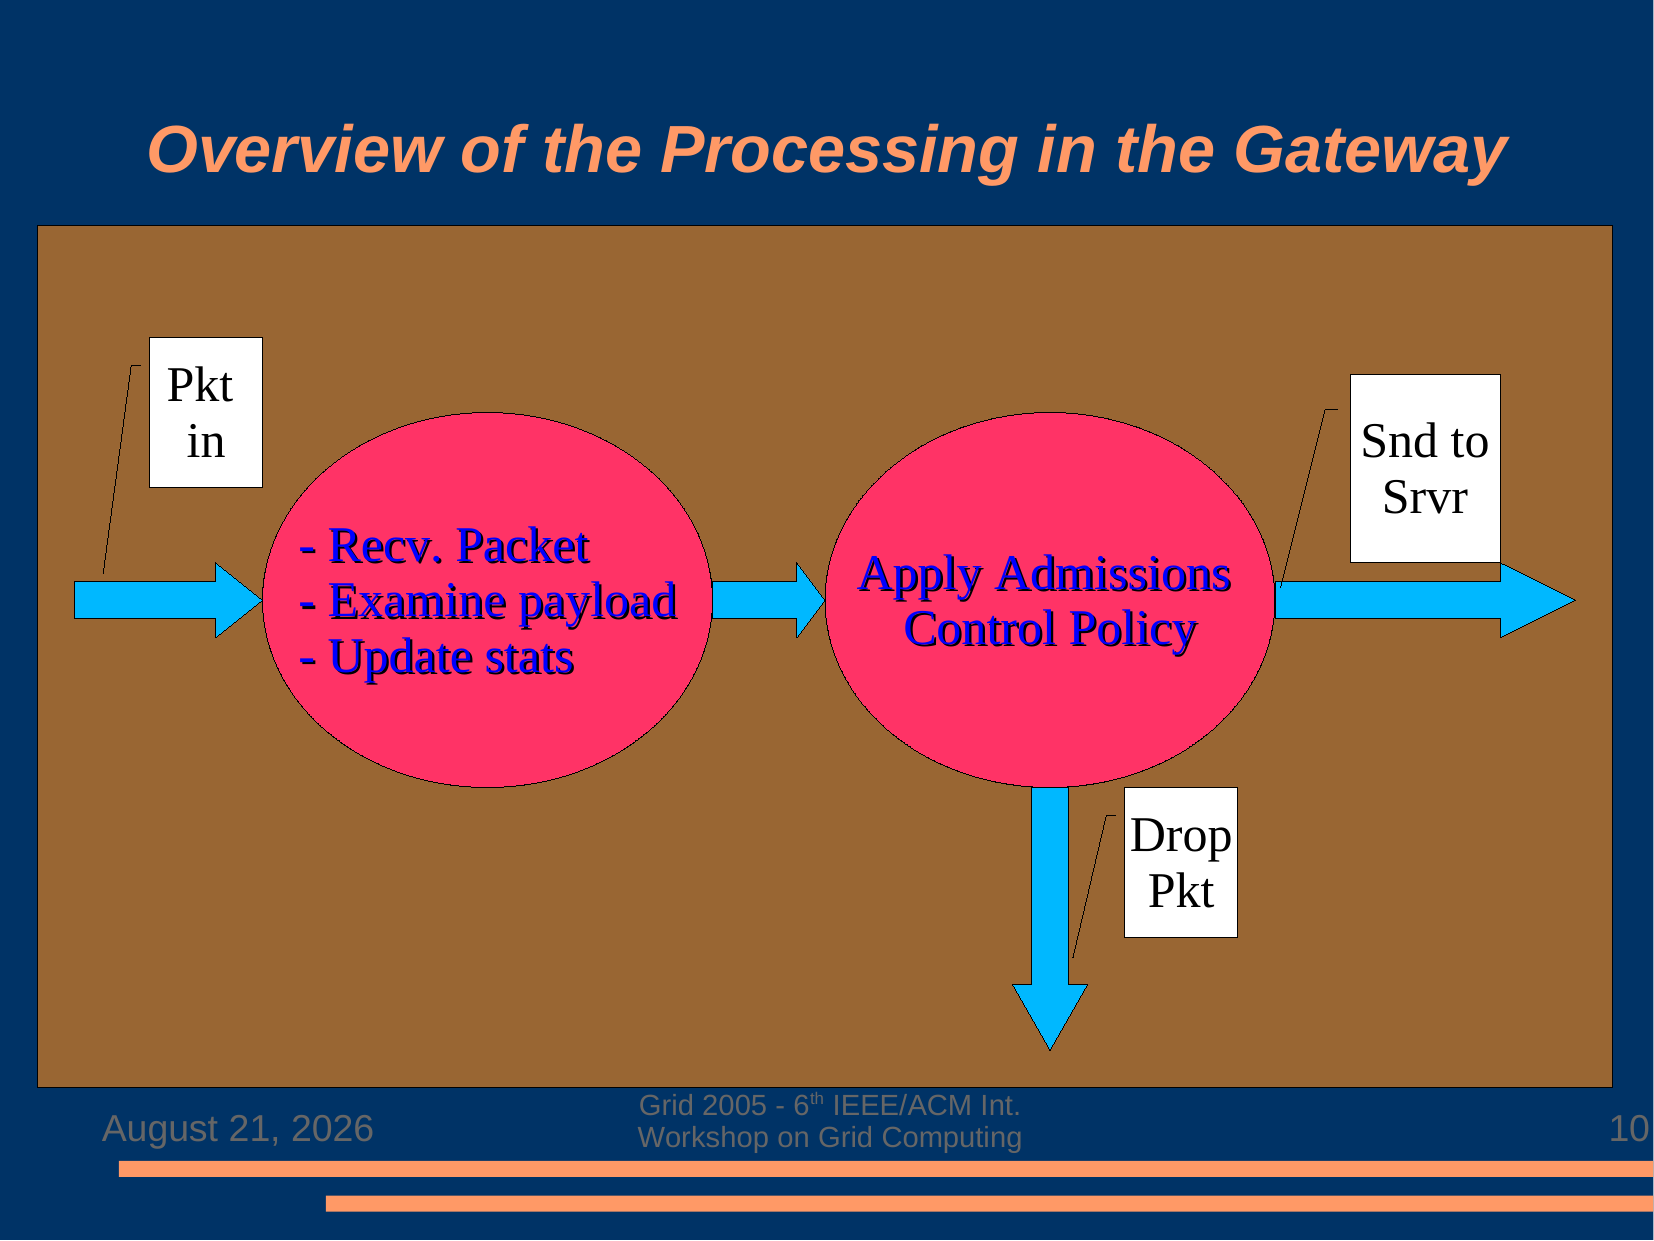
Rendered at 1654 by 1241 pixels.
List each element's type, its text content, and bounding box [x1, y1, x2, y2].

text_box Snd to Srvr [1350, 375, 1500, 563]
text_box [37, 225, 1613, 1088]
text_box Apply Admissions Control Policy [825, 412, 1275, 787]
title Overview of the Processing in the Gateway [121, 46, 1534, 254]
text_box - Recv. Packet - Examine payload - Update stats [262, 412, 712, 788]
text_box Drop Pkt [1125, 788, 1238, 938]
text_box Pkt in [150, 338, 263, 488]
